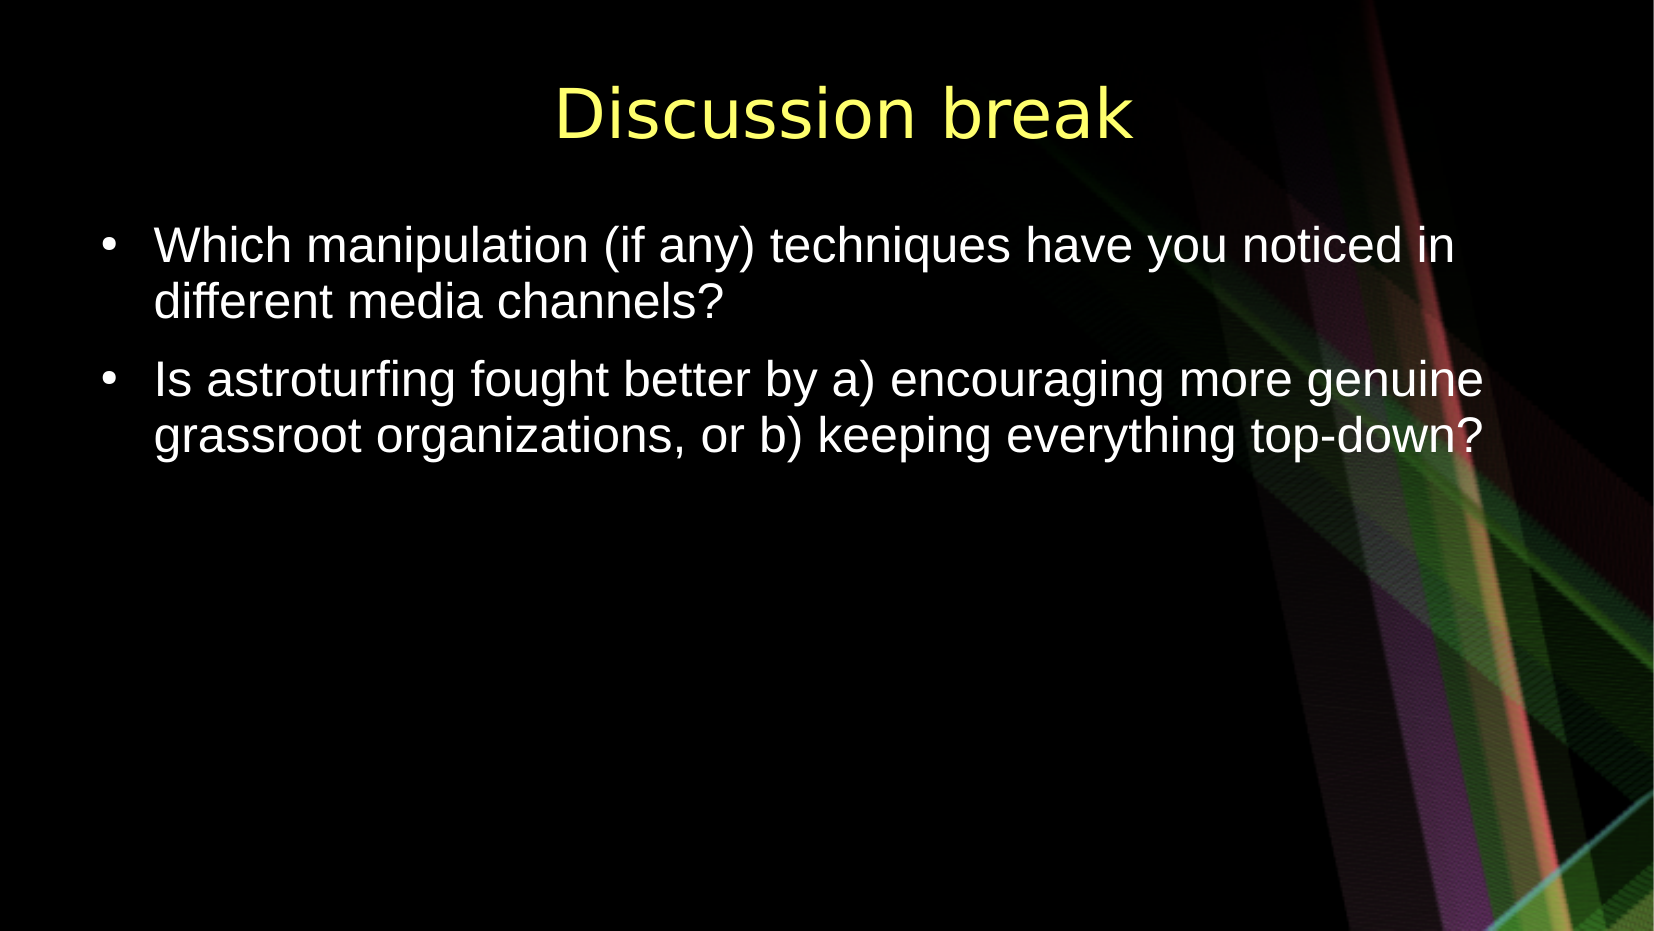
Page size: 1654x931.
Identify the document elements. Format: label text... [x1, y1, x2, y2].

picture [0, 0, 1654, 931]
title Discussion break [82, 37, 1607, 193]
list Which manipulation (if any) techniques have you noticed in different media channels? Is astroturfing fought better by a) encouraging more genuine grassroot organizations, or b) keeping everything top-down? [82, 217, 1607, 898]
